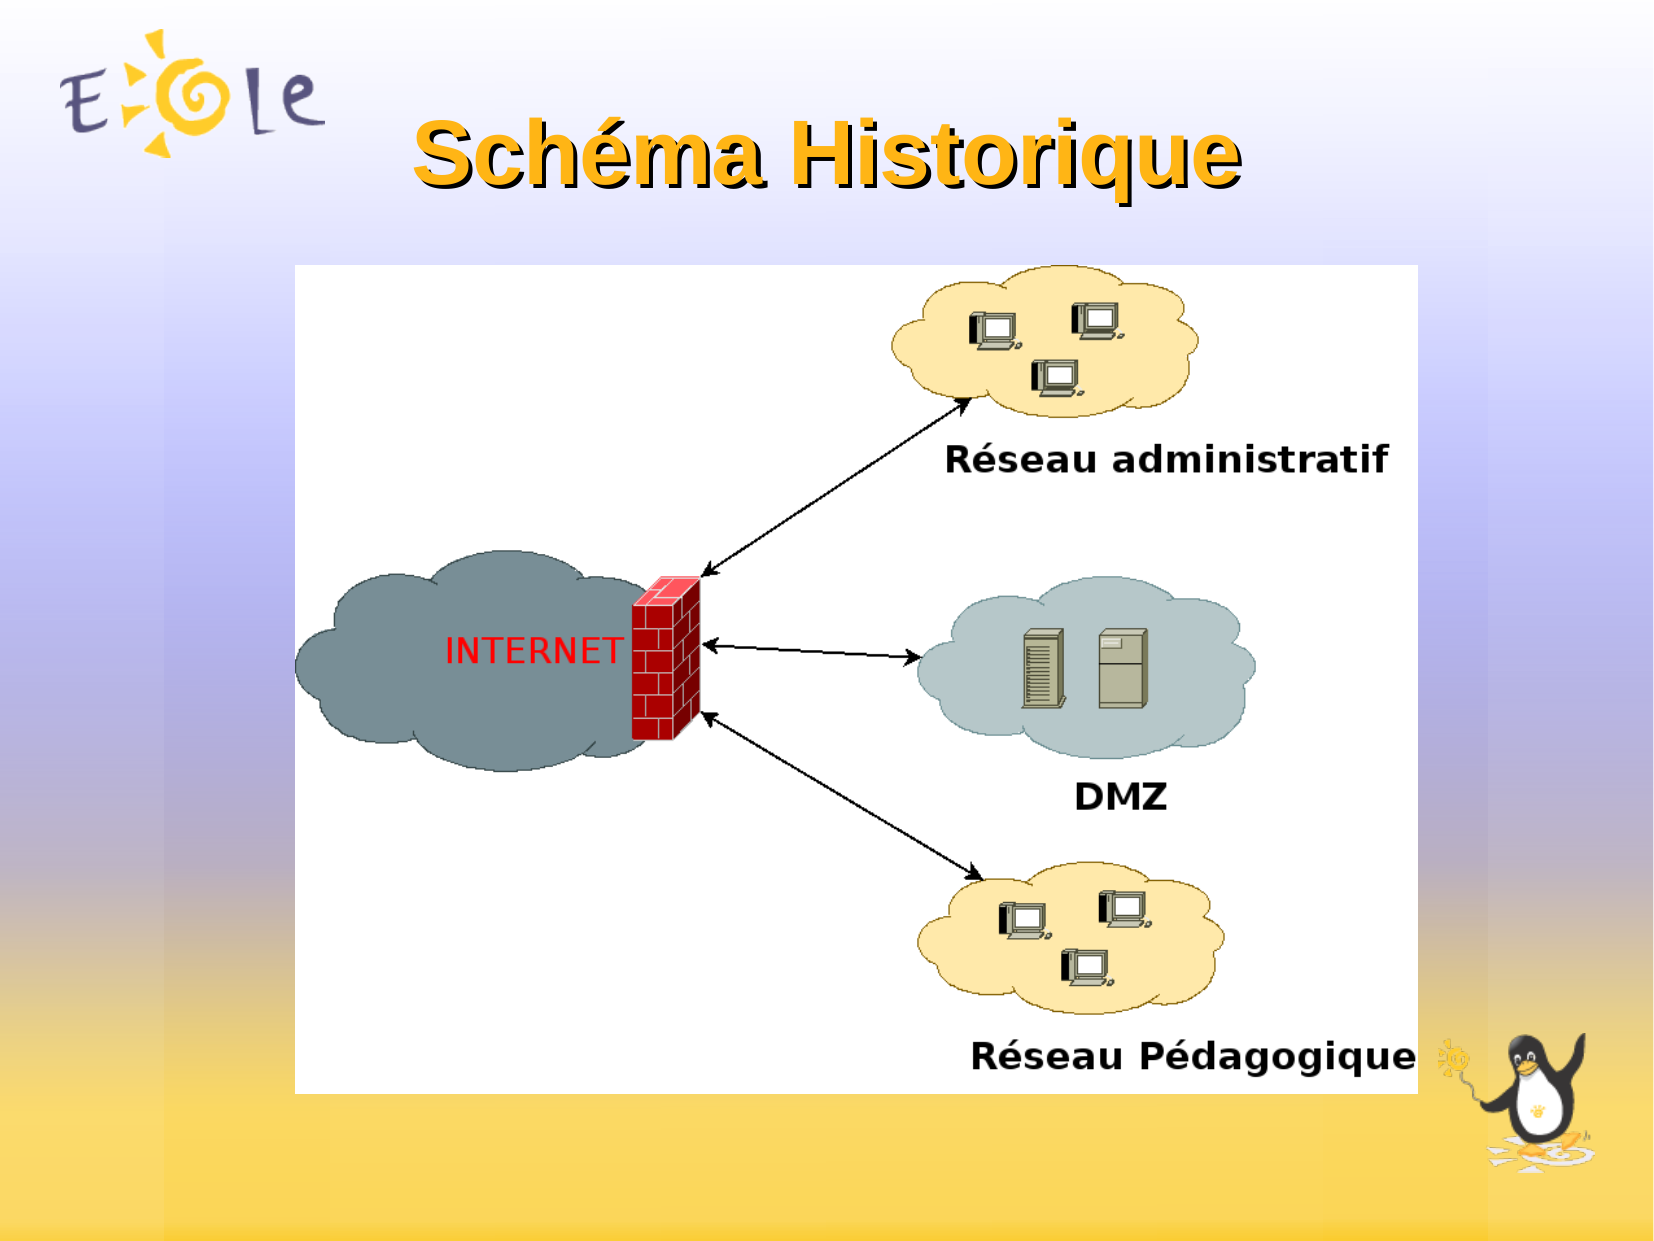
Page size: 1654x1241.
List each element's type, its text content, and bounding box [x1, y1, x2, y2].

picture [0, 0, 1654, 1241]
title Schéma Historique [82, 49, 1571, 257]
